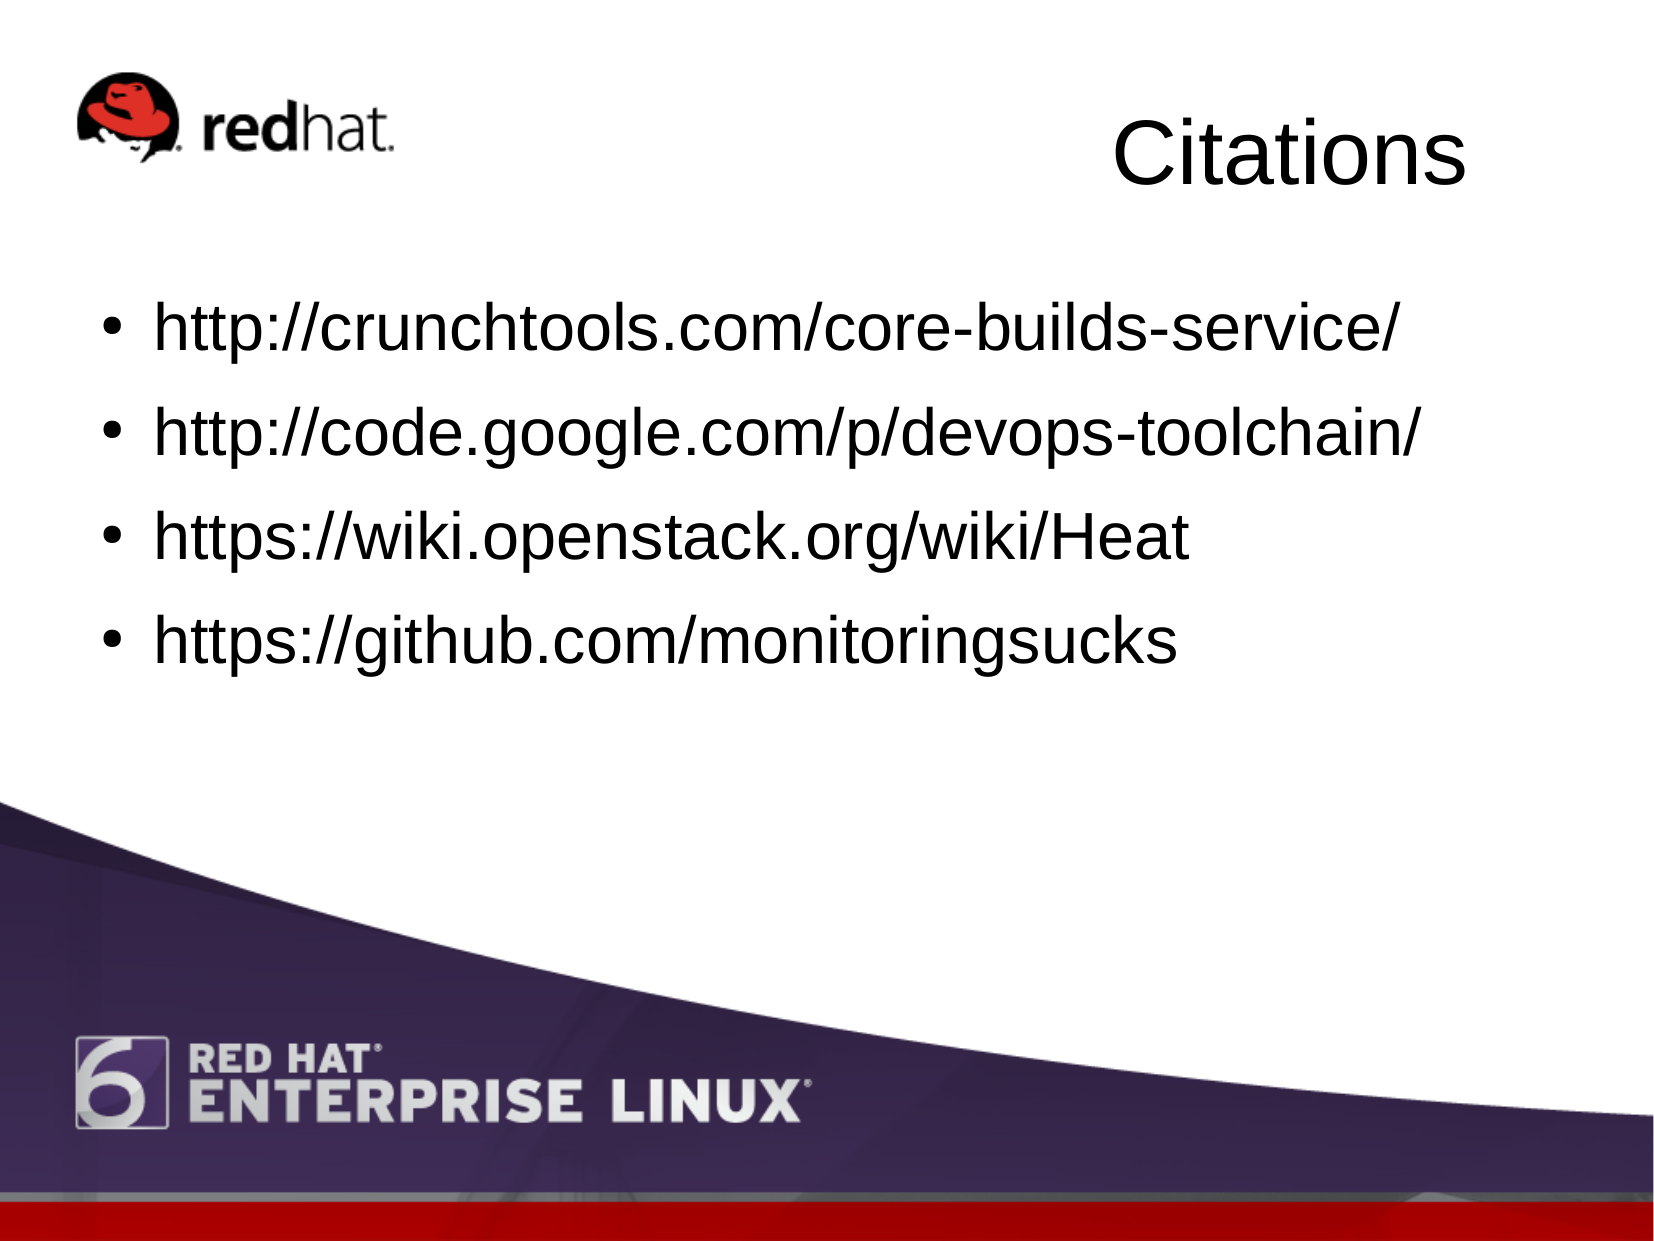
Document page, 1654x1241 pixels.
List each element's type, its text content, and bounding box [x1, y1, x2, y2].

picture [0, 0, 1654, 1241]
title Citations [82, 49, 1571, 257]
list http://crunchtools.com/core-builds-service/ http://code.google.com/p/devops-toolchain/ https://wiki.openstack.org/wiki/Heat https://github.com/monitoringsucks [82, 290, 1571, 1010]
